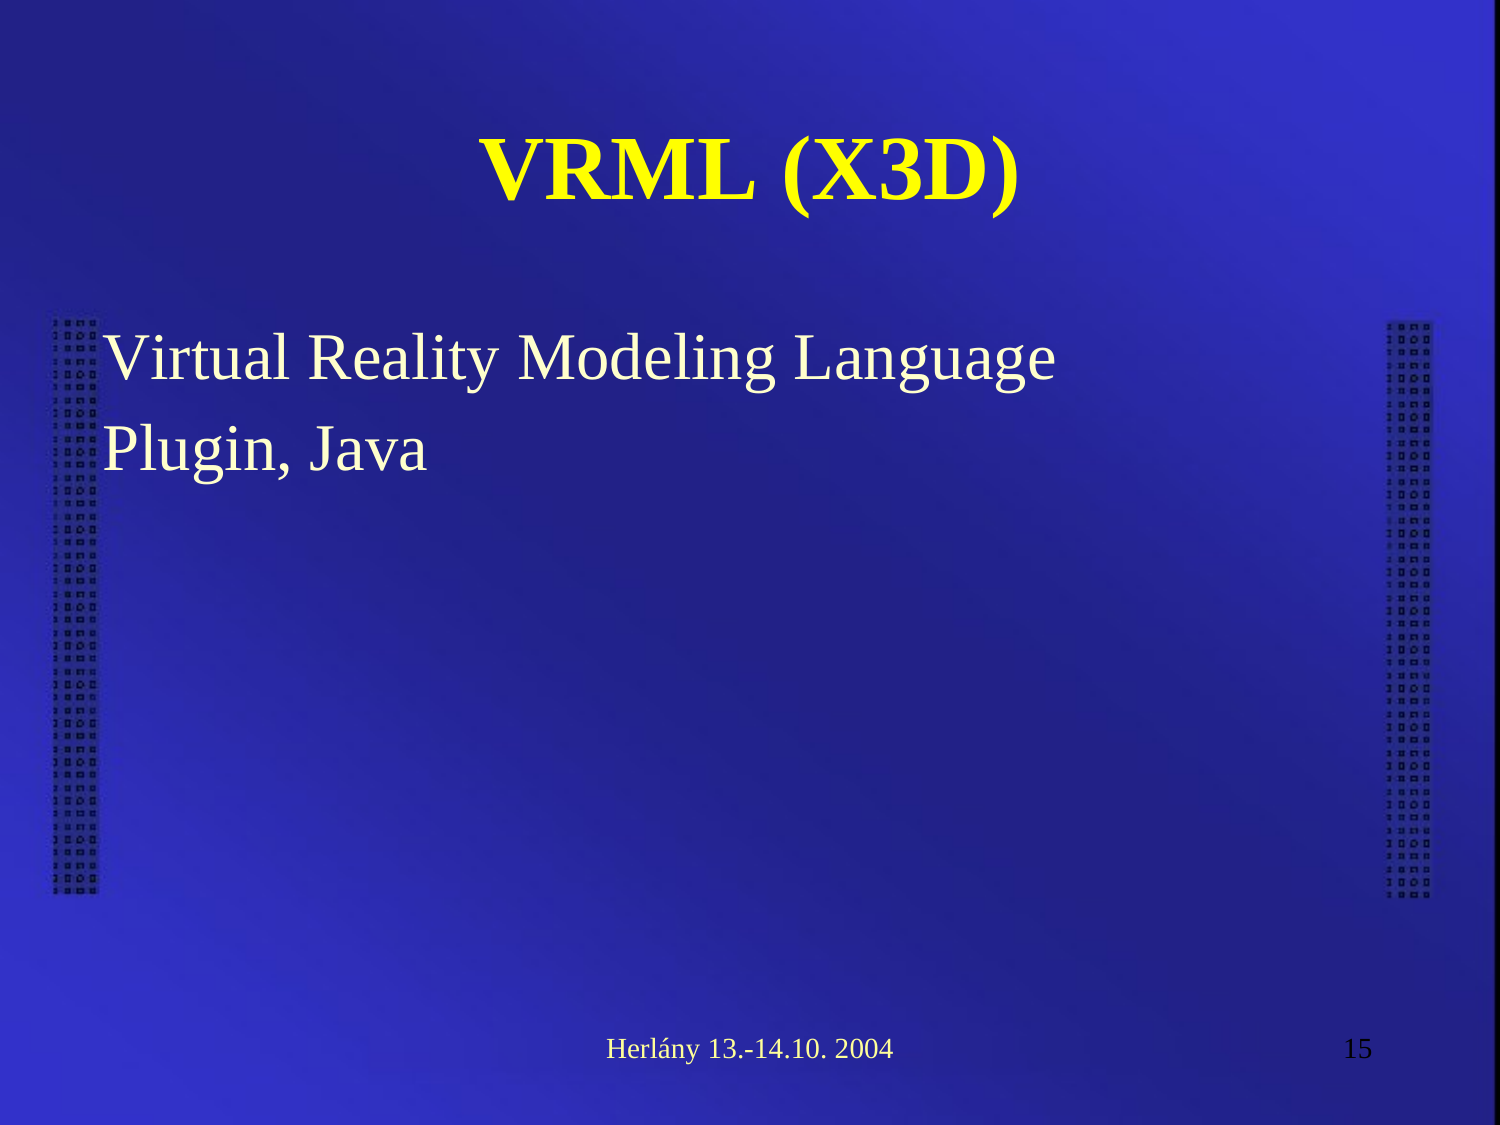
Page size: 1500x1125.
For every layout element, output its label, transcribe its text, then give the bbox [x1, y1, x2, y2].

text_box Herlány 13.-14.10. 2004 [512, 1024, 988, 1073]
text_box <číslo> [1074, 1024, 1388, 1073]
list Virtual Reality Modeling Language Plugin, Java [87, 312, 1438, 988]
title VRML (X3D) [112, 74, 1388, 263]
picture [0, 0, 1500, 1125]
